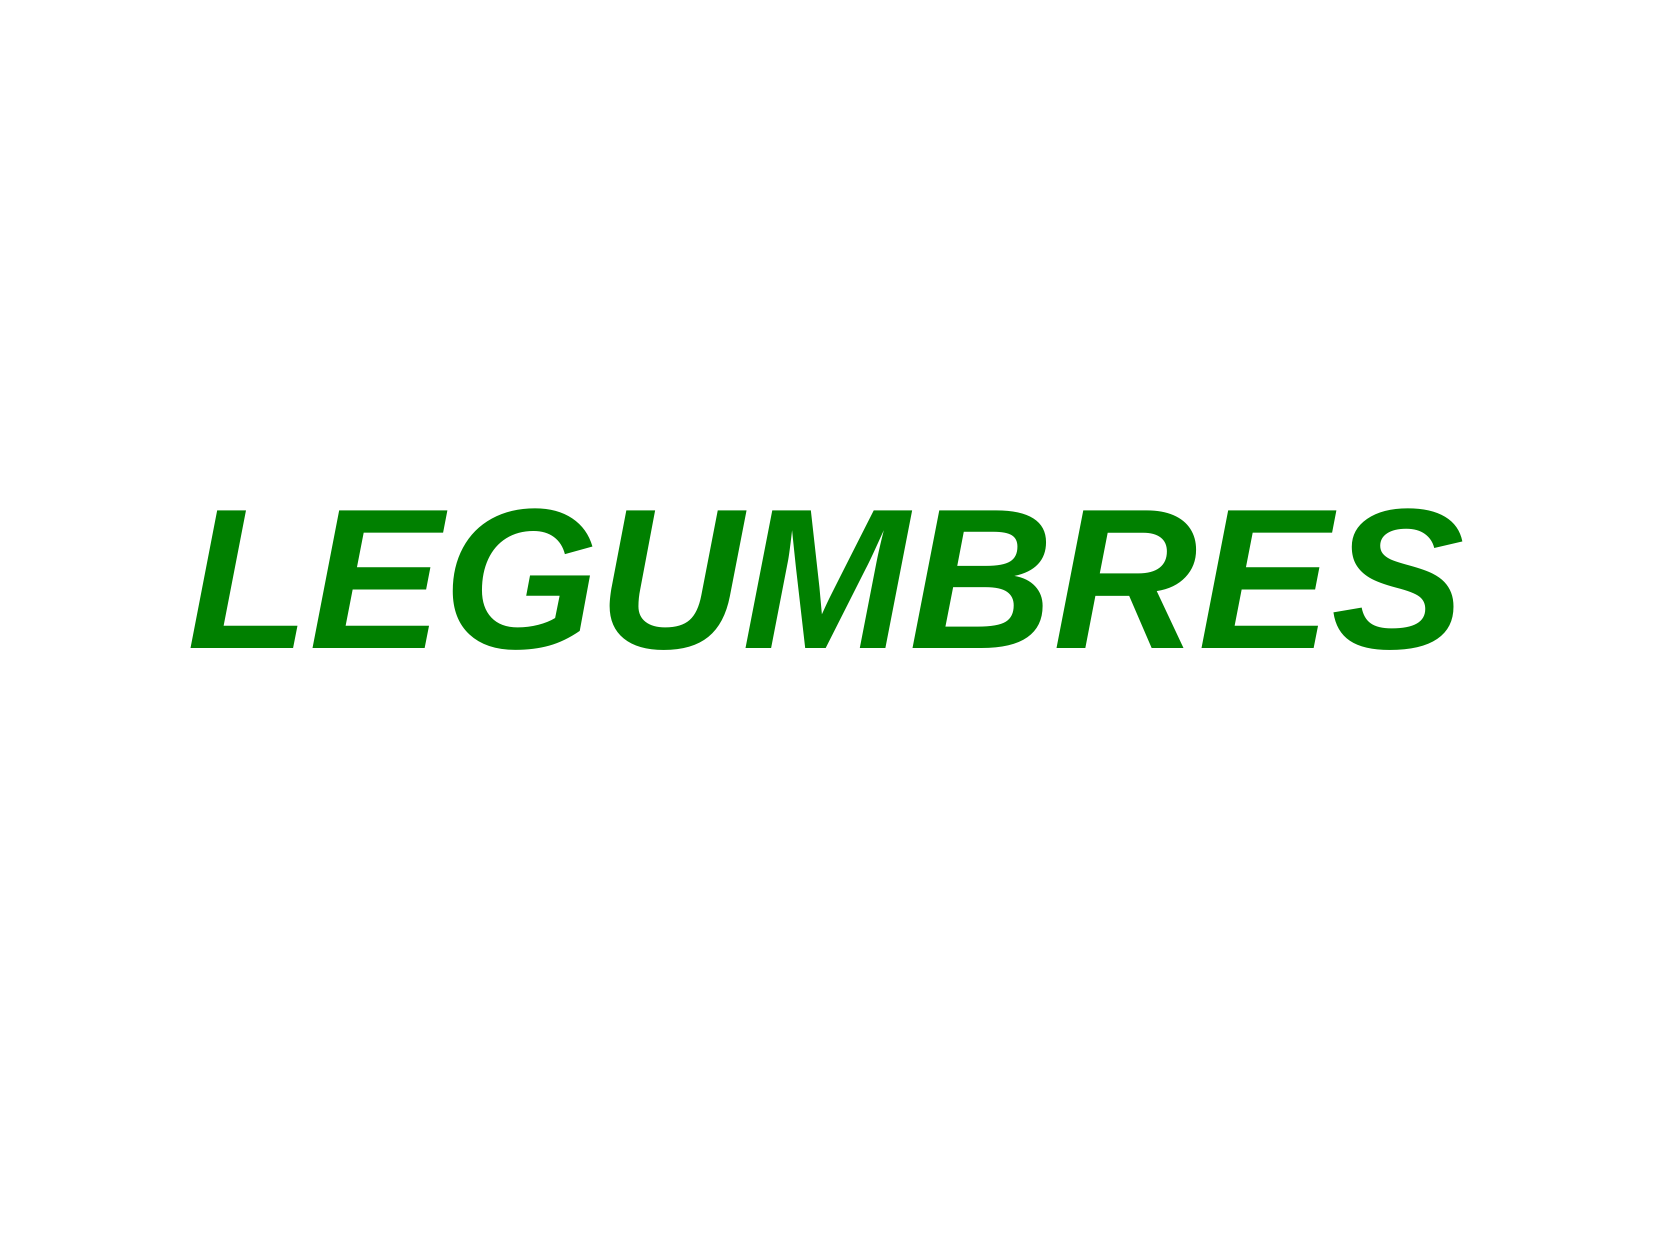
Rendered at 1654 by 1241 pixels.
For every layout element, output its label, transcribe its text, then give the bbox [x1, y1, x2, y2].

subtitle LEGUMBRES [82, 56, 1571, 1102]
